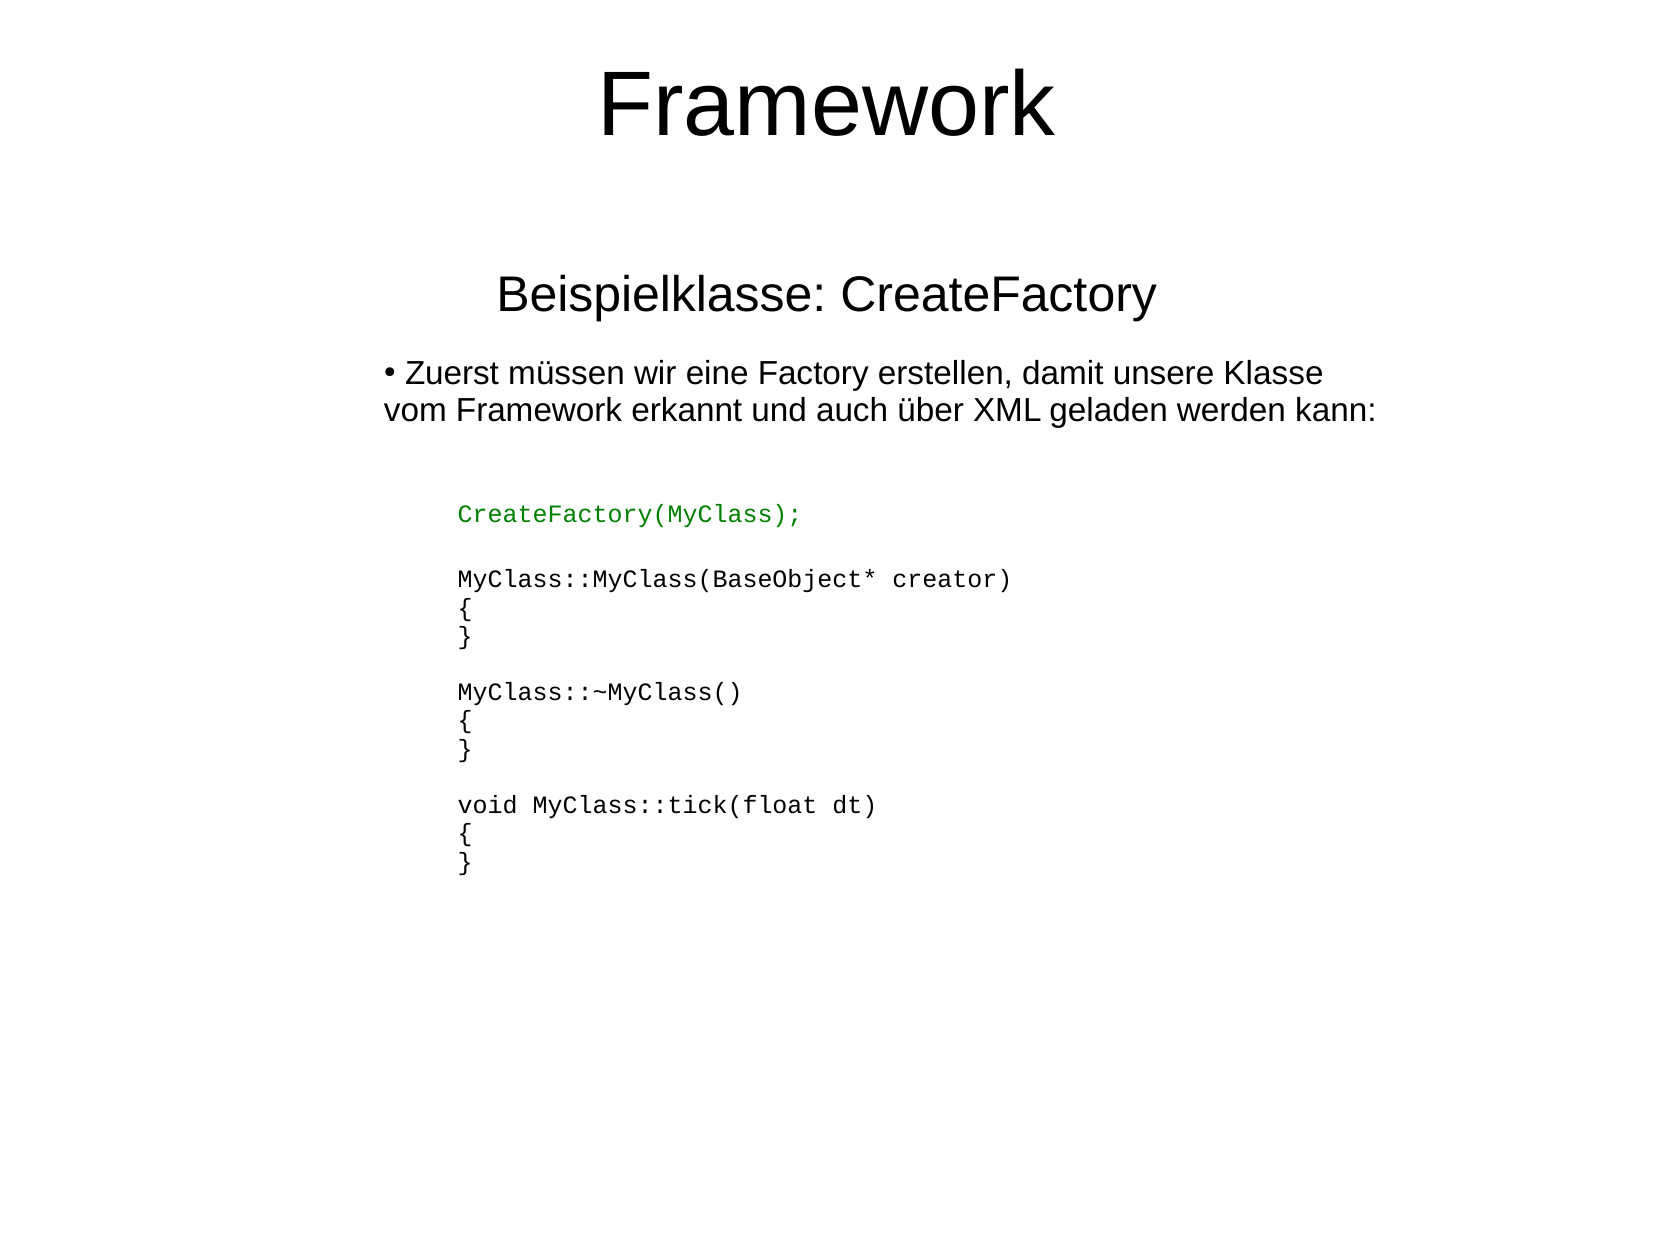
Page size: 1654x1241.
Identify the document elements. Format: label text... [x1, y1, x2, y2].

title Framework [82, 0, 1571, 208]
text_box Beispielklasse: CreateFactory [82, 265, 1571, 325]
text_box Zuerst müssen wir eine Factory erstellen, damit unsere Klasse vom Framework erkannt und auch über XML geladen werden kann: CreateFactory(MyClass); MyClass::MyClass(BaseObject* creator) { } MyClass::~MyClass() { } void MyClass::tick(float dt) { } [383, 354, 1388, 891]
